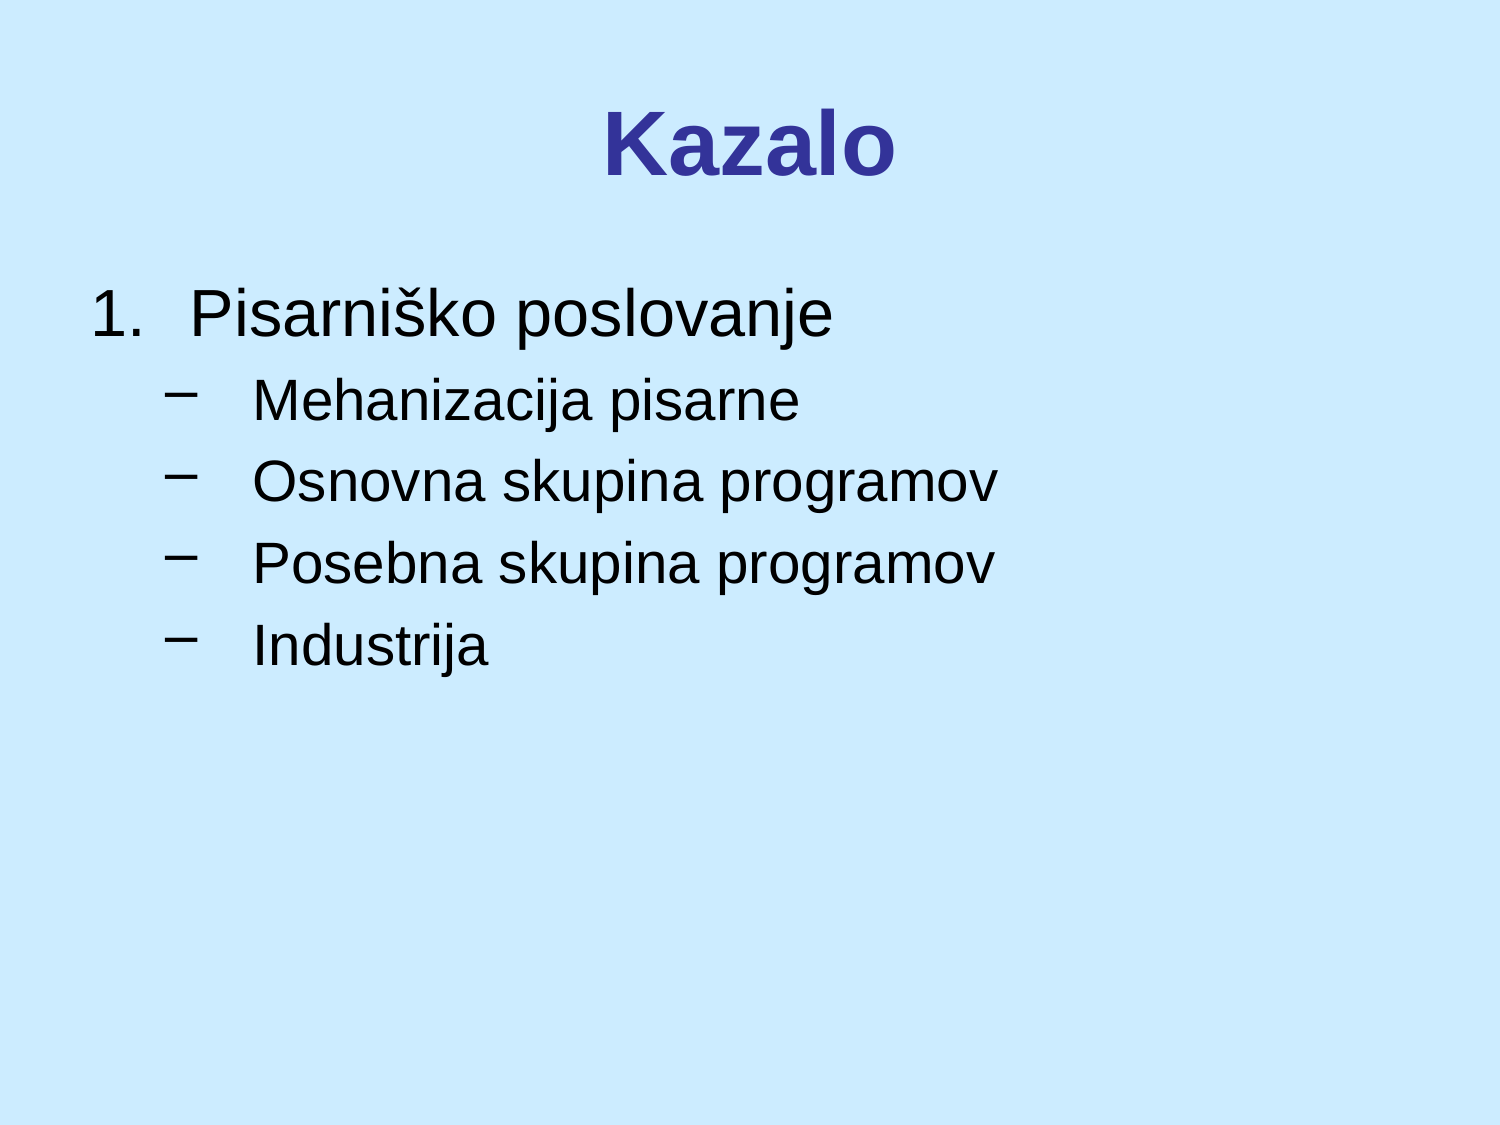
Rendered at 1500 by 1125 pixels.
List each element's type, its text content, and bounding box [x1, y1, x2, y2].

list Pisarniško poslovanje Mehanizacija pisarne Osnovna skupina programov Posebna skupina programov Industrija [75, 262, 1425, 1005]
title Kazalo [75, 45, 1425, 233]
